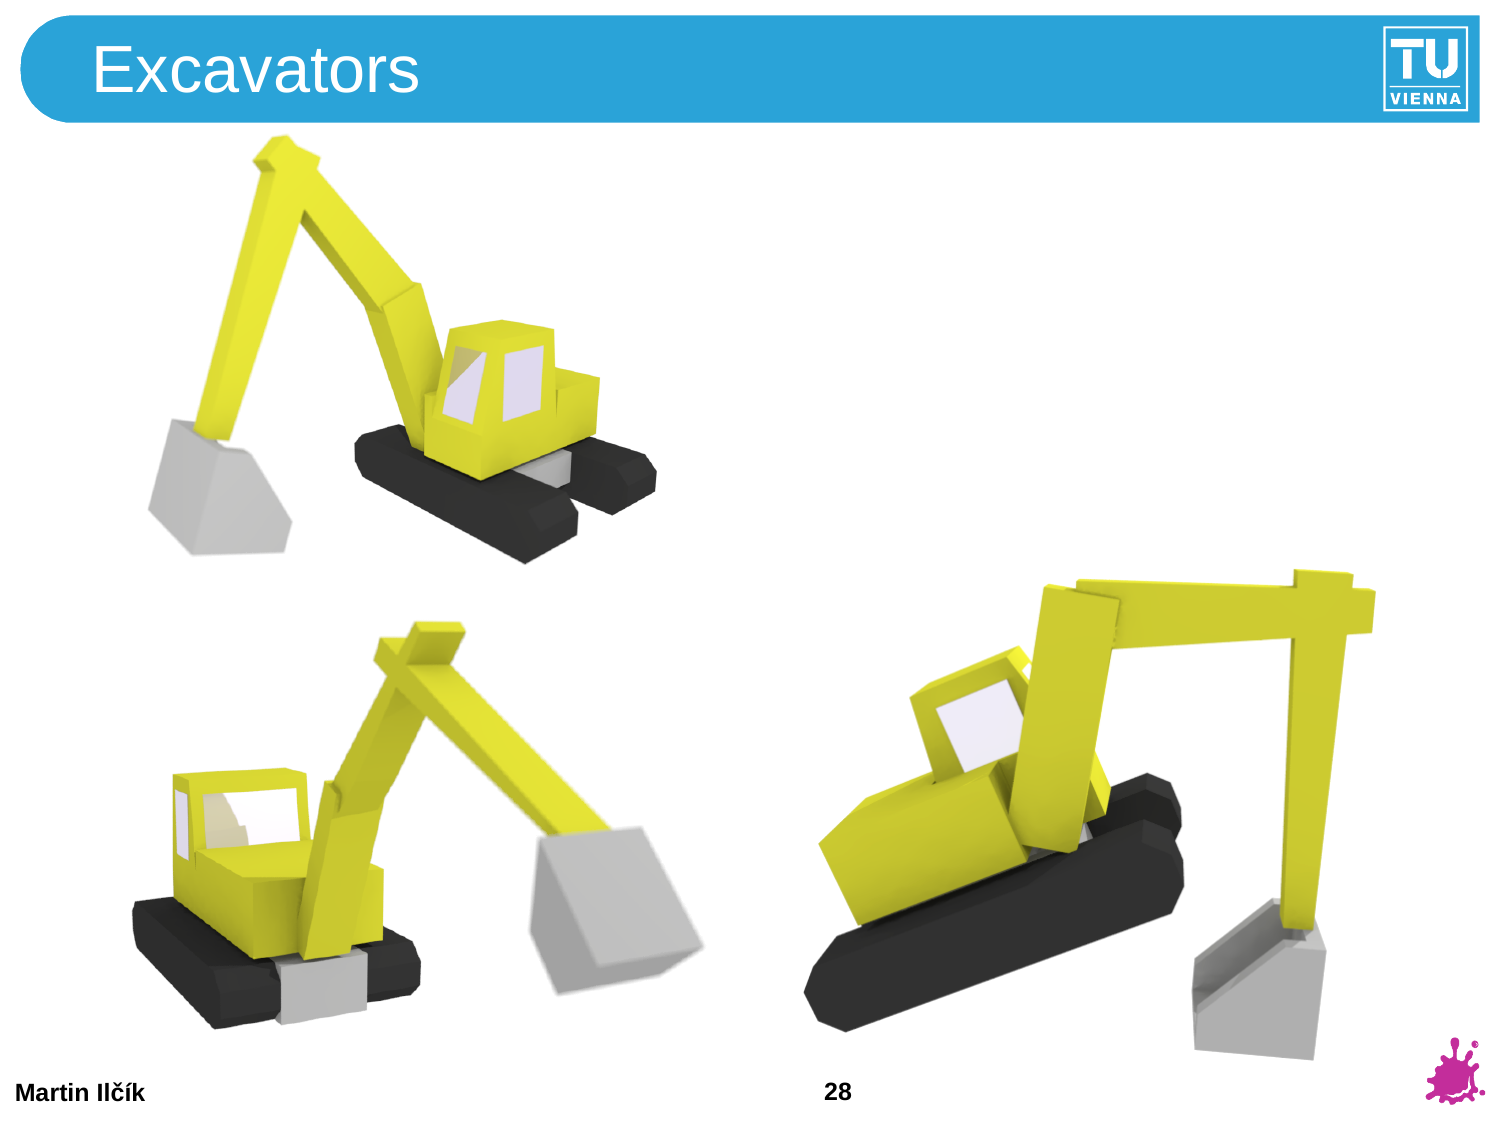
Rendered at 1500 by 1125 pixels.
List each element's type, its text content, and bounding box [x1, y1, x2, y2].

text_box 42 [749, 1067, 927, 1117]
title Excavators [76, 7, 1350, 132]
picture [118, 611, 709, 1034]
picture [797, 543, 1388, 1082]
picture [116, 131, 707, 575]
text_box Martin Ilčík [0, 1068, 617, 1117]
